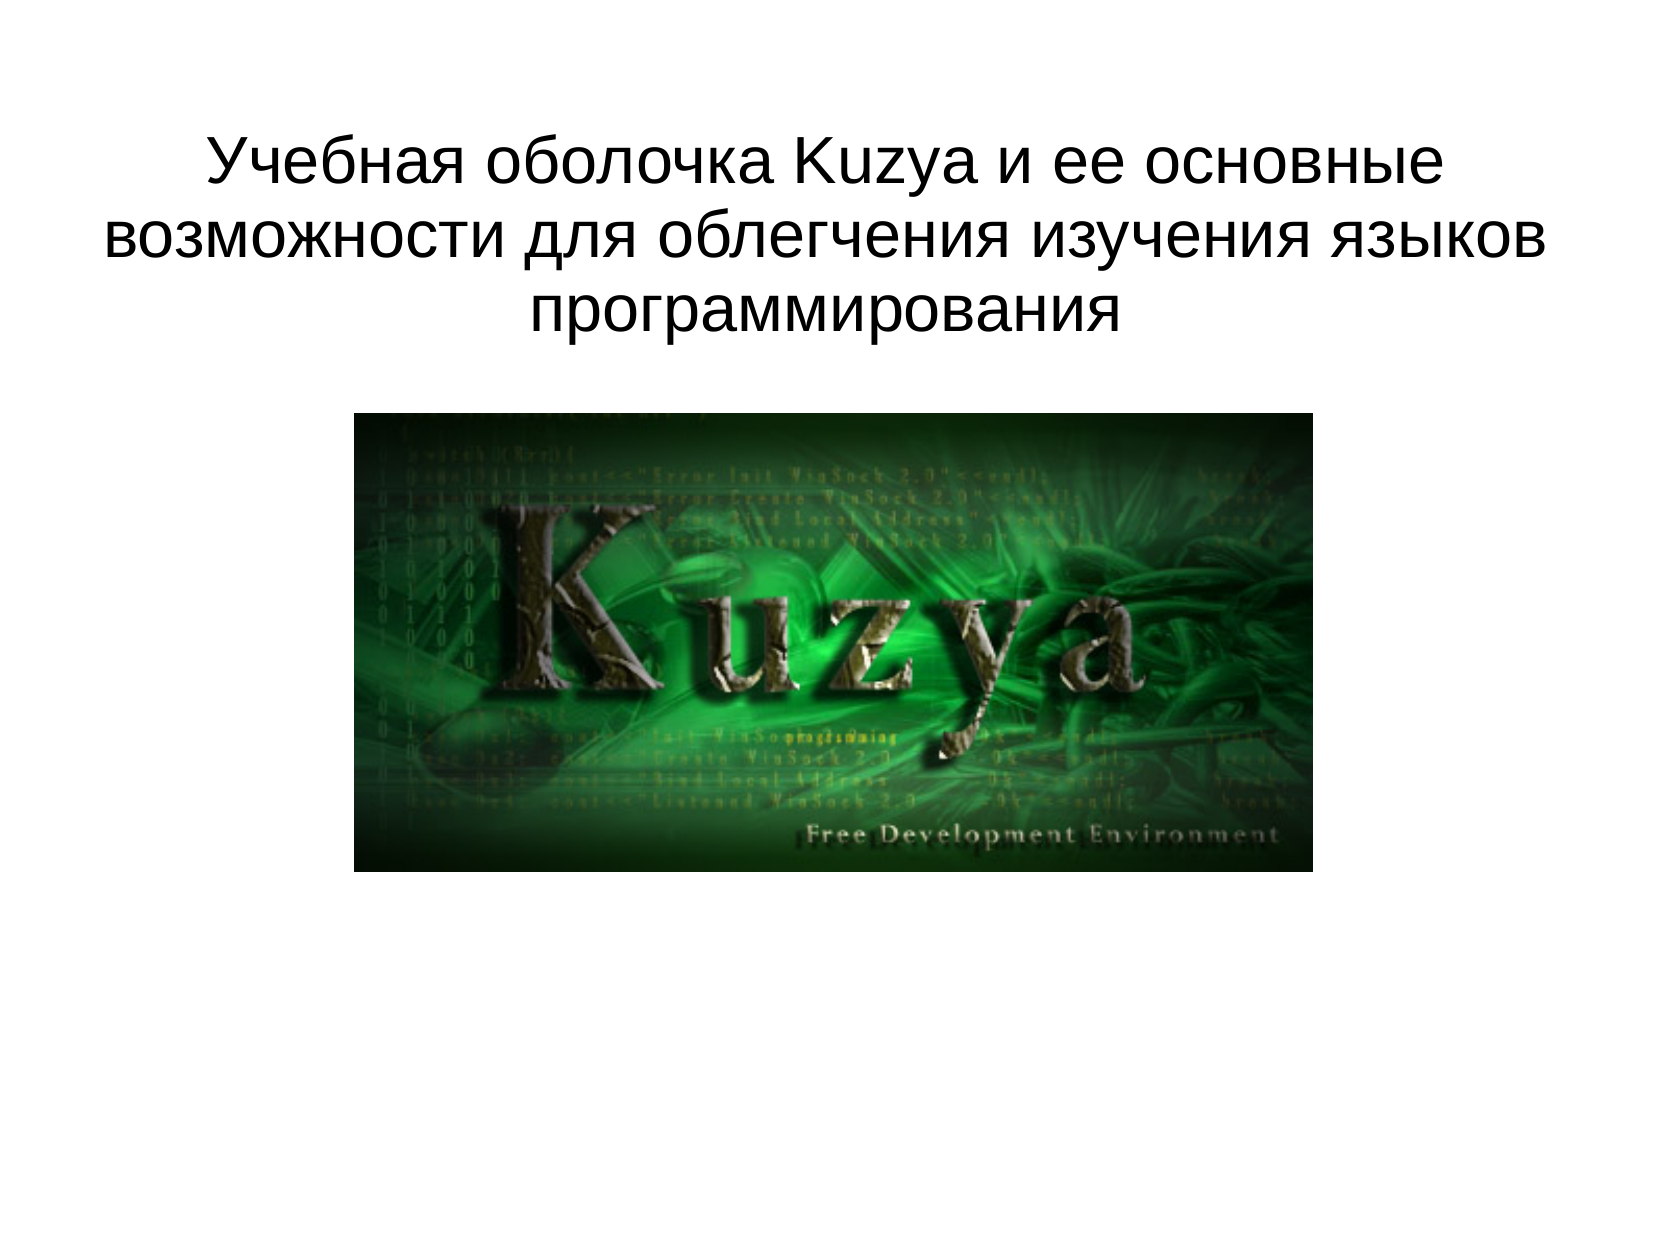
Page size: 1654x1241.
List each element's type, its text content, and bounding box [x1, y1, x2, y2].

picture [354, 413, 1313, 872]
subtitle Учебная оболочка Kuzya и ее основные возможности для облегчения изучения языков программирования [82, 56, 1571, 414]
